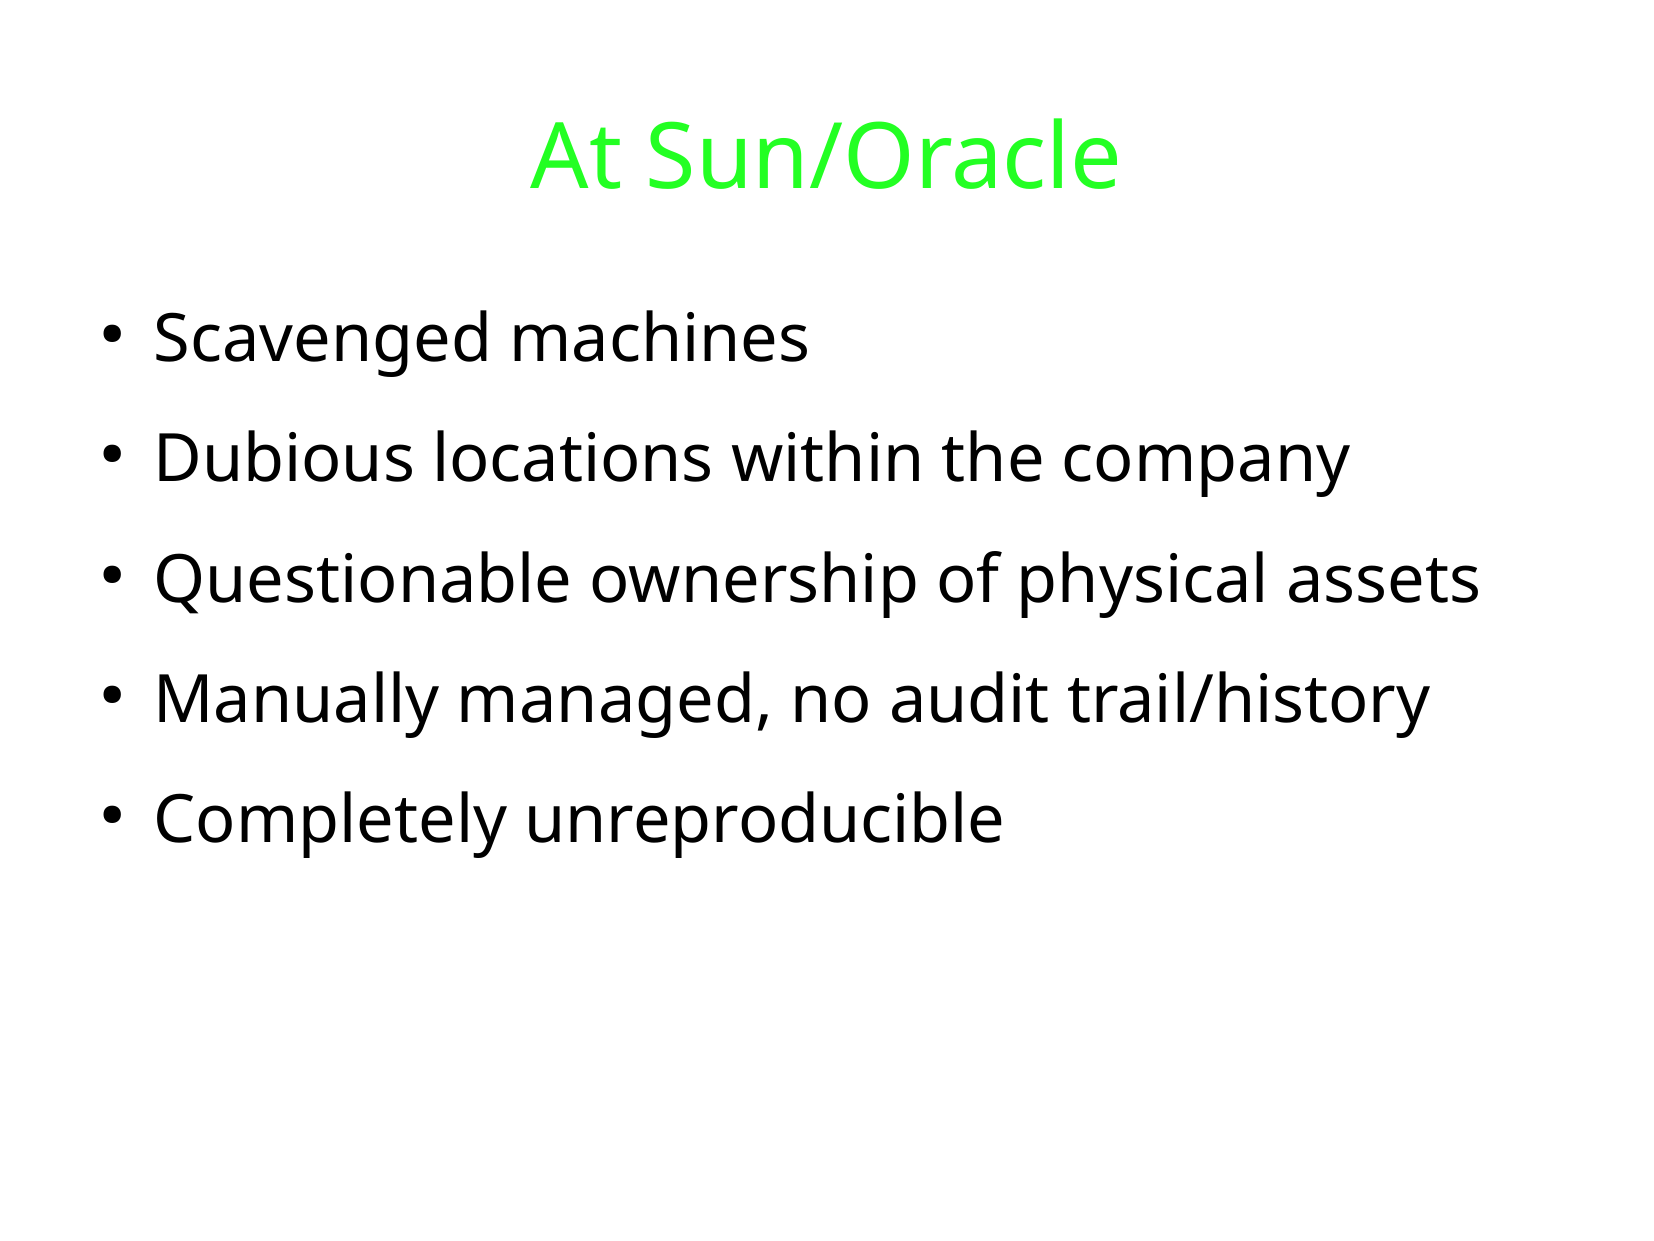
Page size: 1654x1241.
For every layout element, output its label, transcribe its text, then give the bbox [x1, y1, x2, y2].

list Scavenged machines Dubious locations within the company Questionable ownership of physical assets Manually managed, no audit trail/history Completely unreproducible [82, 290, 1571, 1010]
title At Sun/Oracle [82, 49, 1571, 257]
